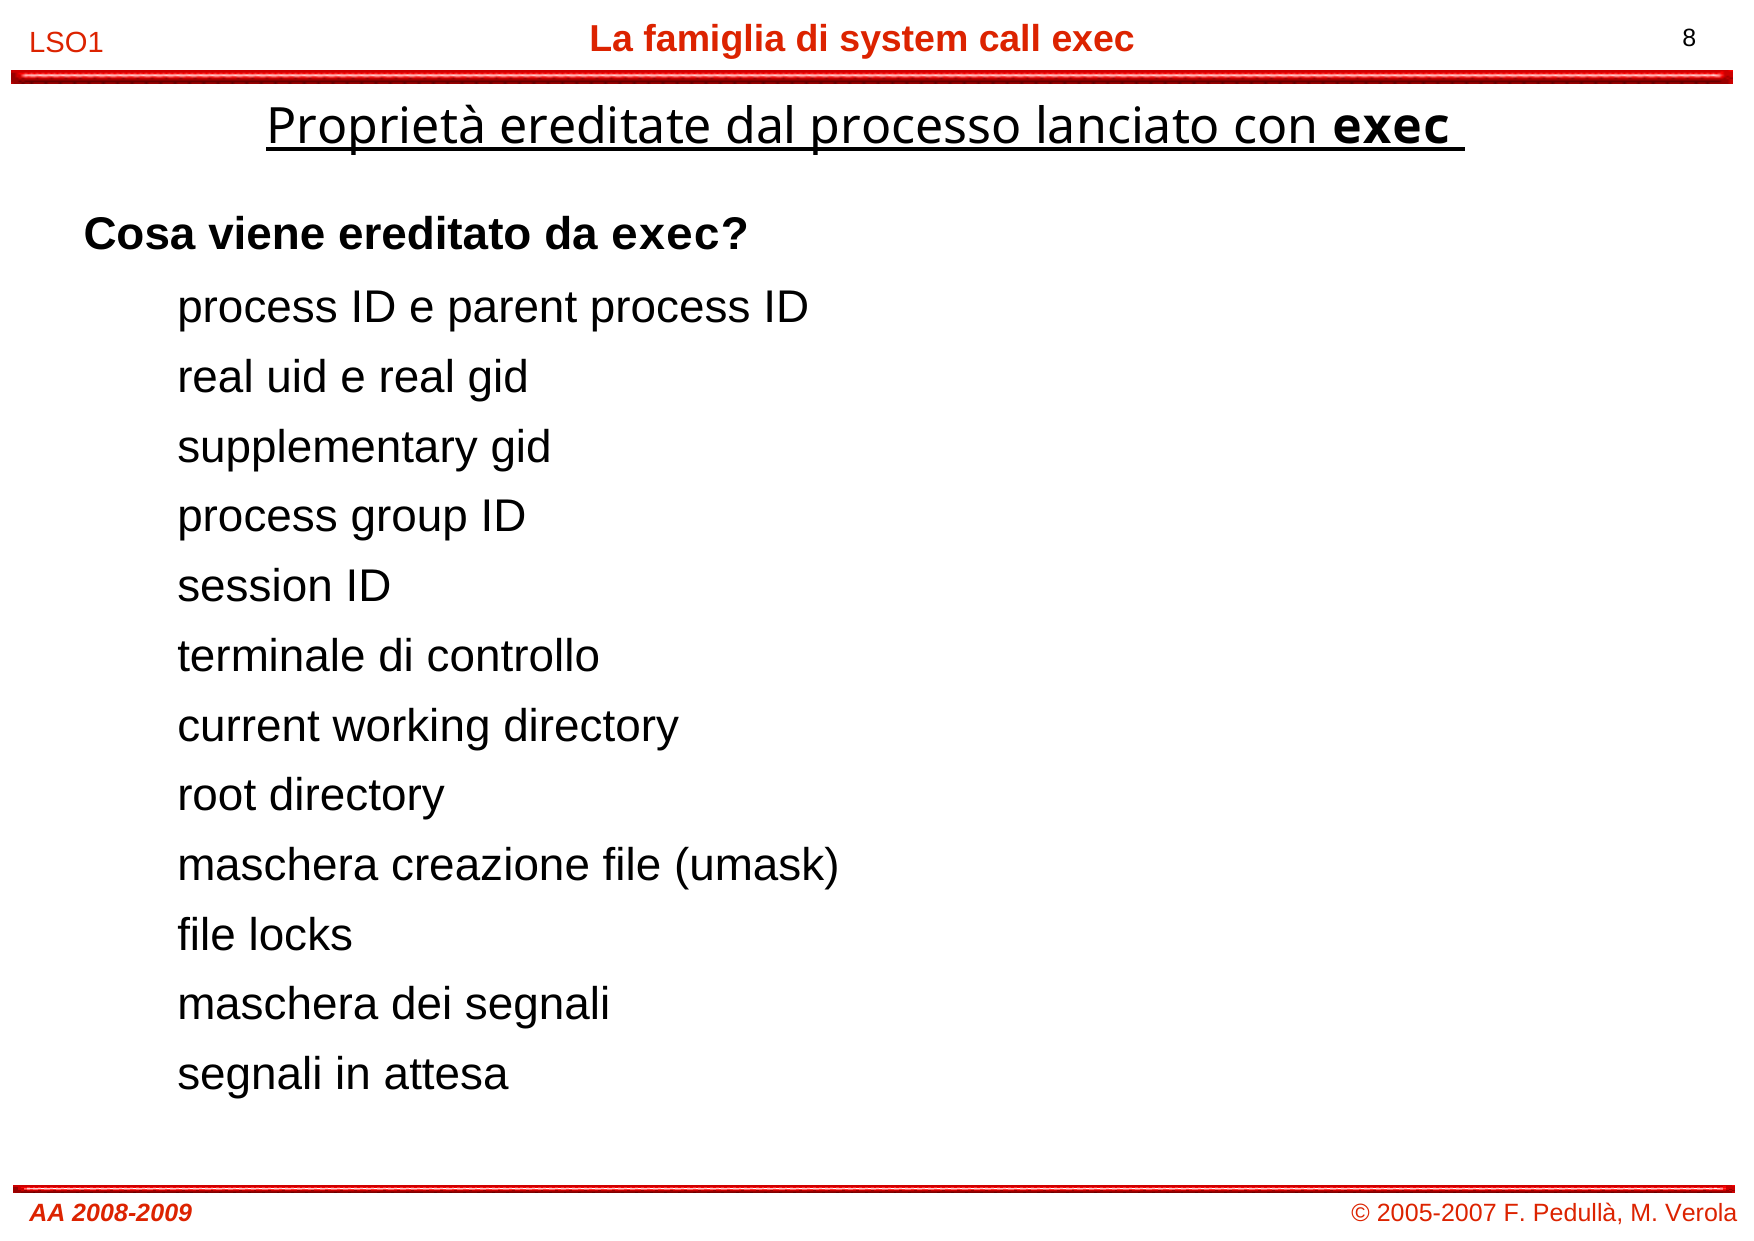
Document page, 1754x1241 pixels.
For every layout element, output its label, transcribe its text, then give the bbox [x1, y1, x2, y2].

picture [13, 1185, 1735, 1193]
list Cosa viene ereditato da exec? process ID e parent process ID real uid e real gid supplementary gid process group ID session ID terminale di controllo current working directory root directory maschera creazione file (umask) file locks maschera dei segnali segnali in attesa [68, 196, 1706, 1104]
picture [11, 70, 1733, 84]
title Proprietà ereditate dal processo lanciato con exec [153, 78, 1578, 174]
